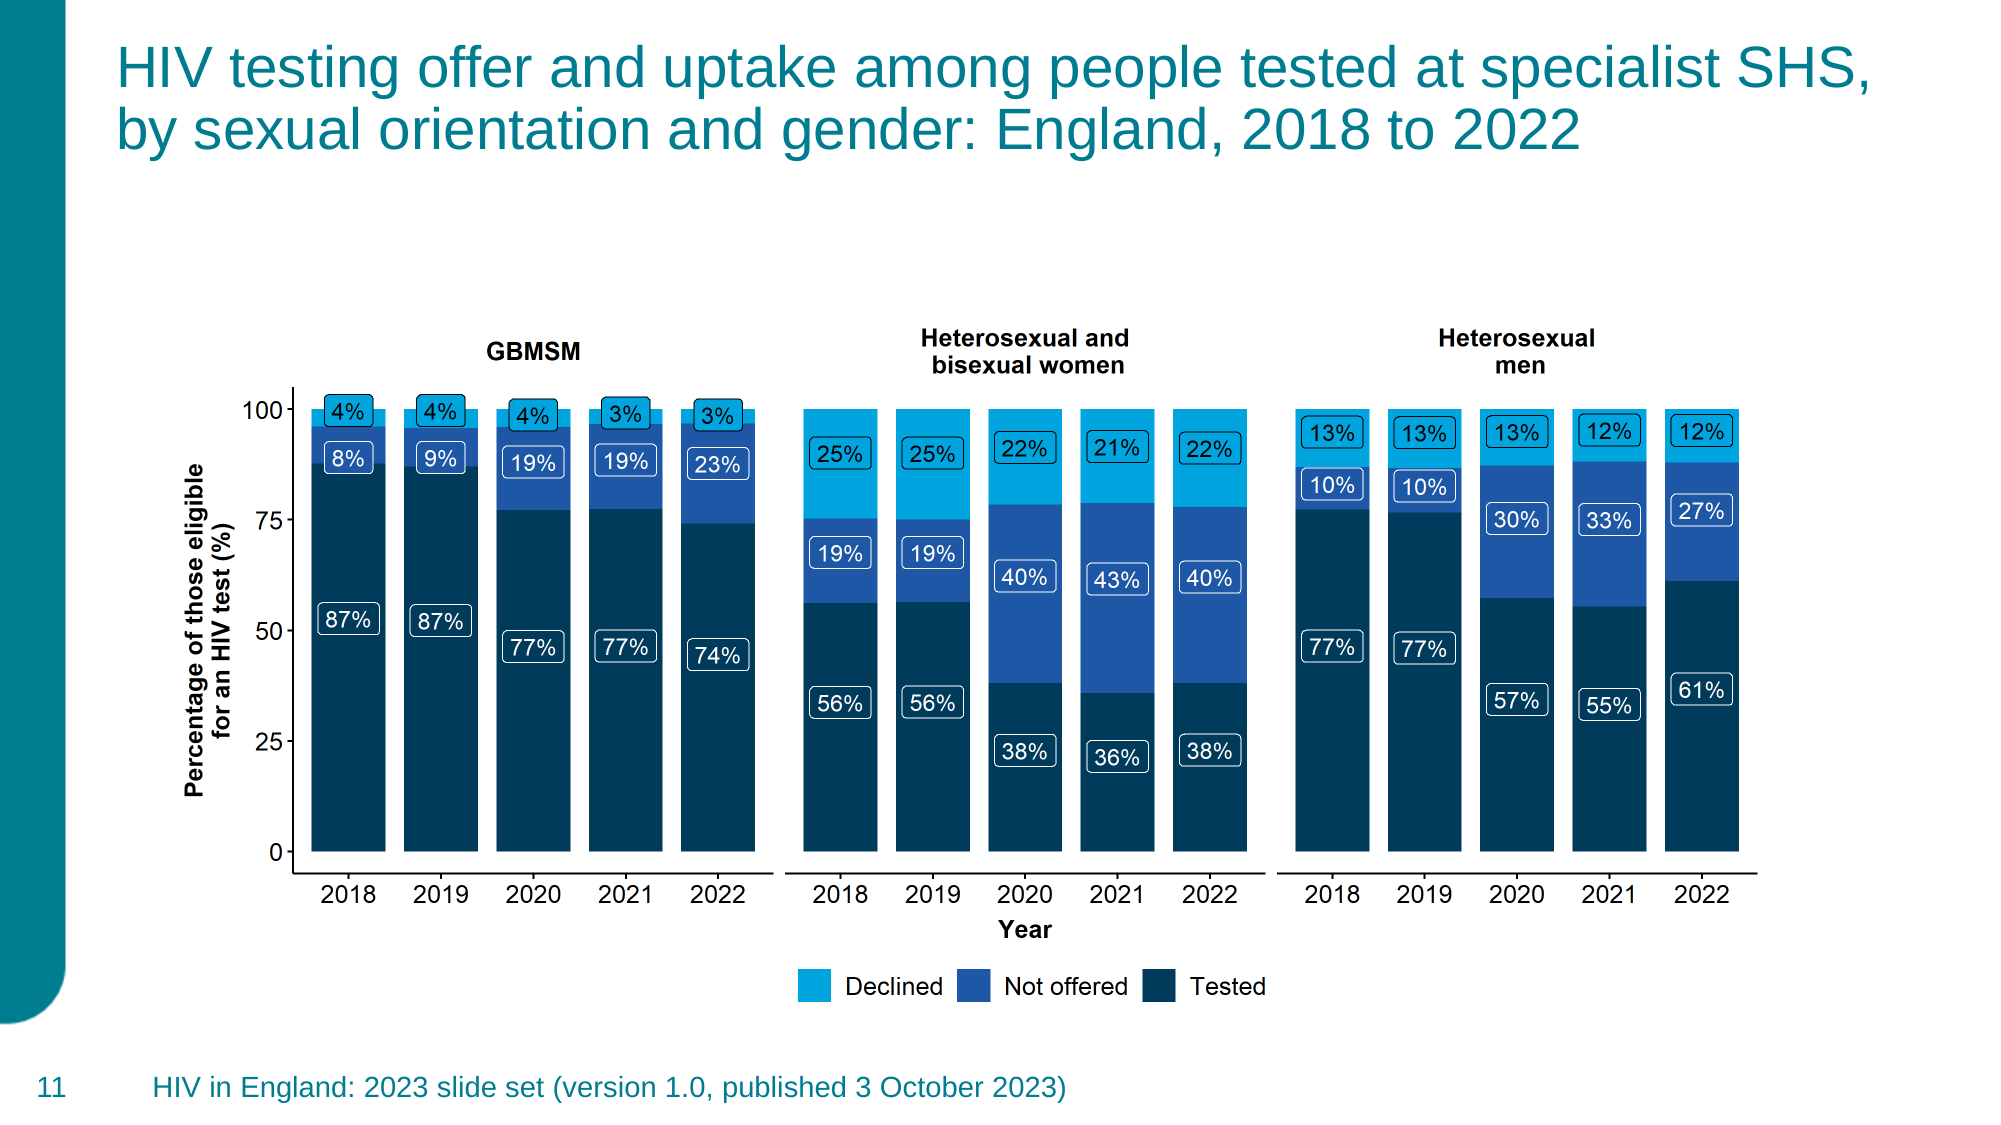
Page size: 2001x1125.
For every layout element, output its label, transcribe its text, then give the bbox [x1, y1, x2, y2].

picture [165, 302, 1769, 1015]
text_box HIV in England: 2023 slide set (version 1.0, published 3 October 2023) [137, 1056, 1780, 1116]
title HIV testing offer and uptake among people tested at specialist SHS, by sexual orientation and gender: England, 2018 to 2022 [101, 29, 1926, 189]
text_box [21, 1056, 120, 1117]
